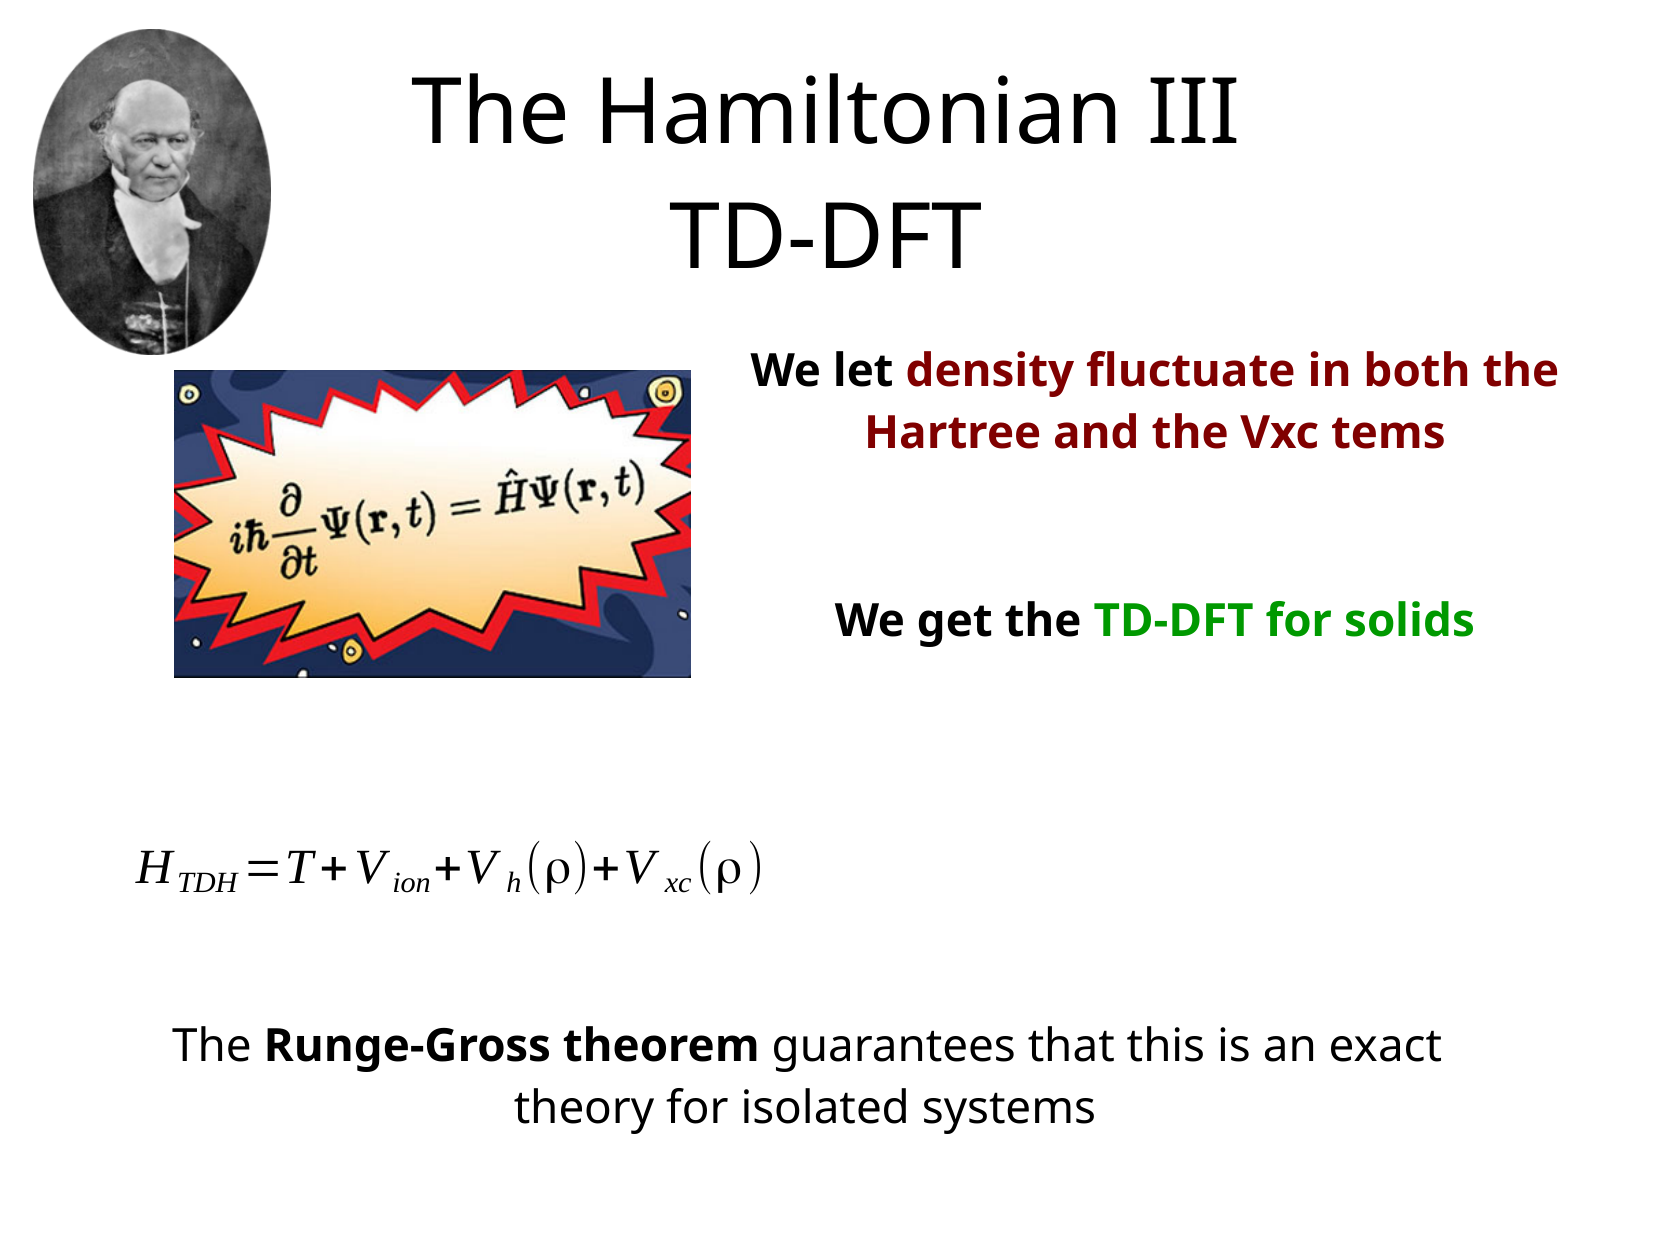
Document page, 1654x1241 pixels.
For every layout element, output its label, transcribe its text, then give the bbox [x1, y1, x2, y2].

text_box We let density fluctuate in both the Hartree and the Vxc tems We get the TD-DFT for solids [705, 330, 1606, 945]
text_box The Runge-Gross theorem guarantees that this is an exact theory for isolated systems [60, 1005, 1516, 1156]
title The Hamiltonian III TD-DFT [122, 0, 1531, 349]
picture [174, 370, 691, 678]
picture [33, 29, 271, 355]
chart [120, 836, 705, 901]
